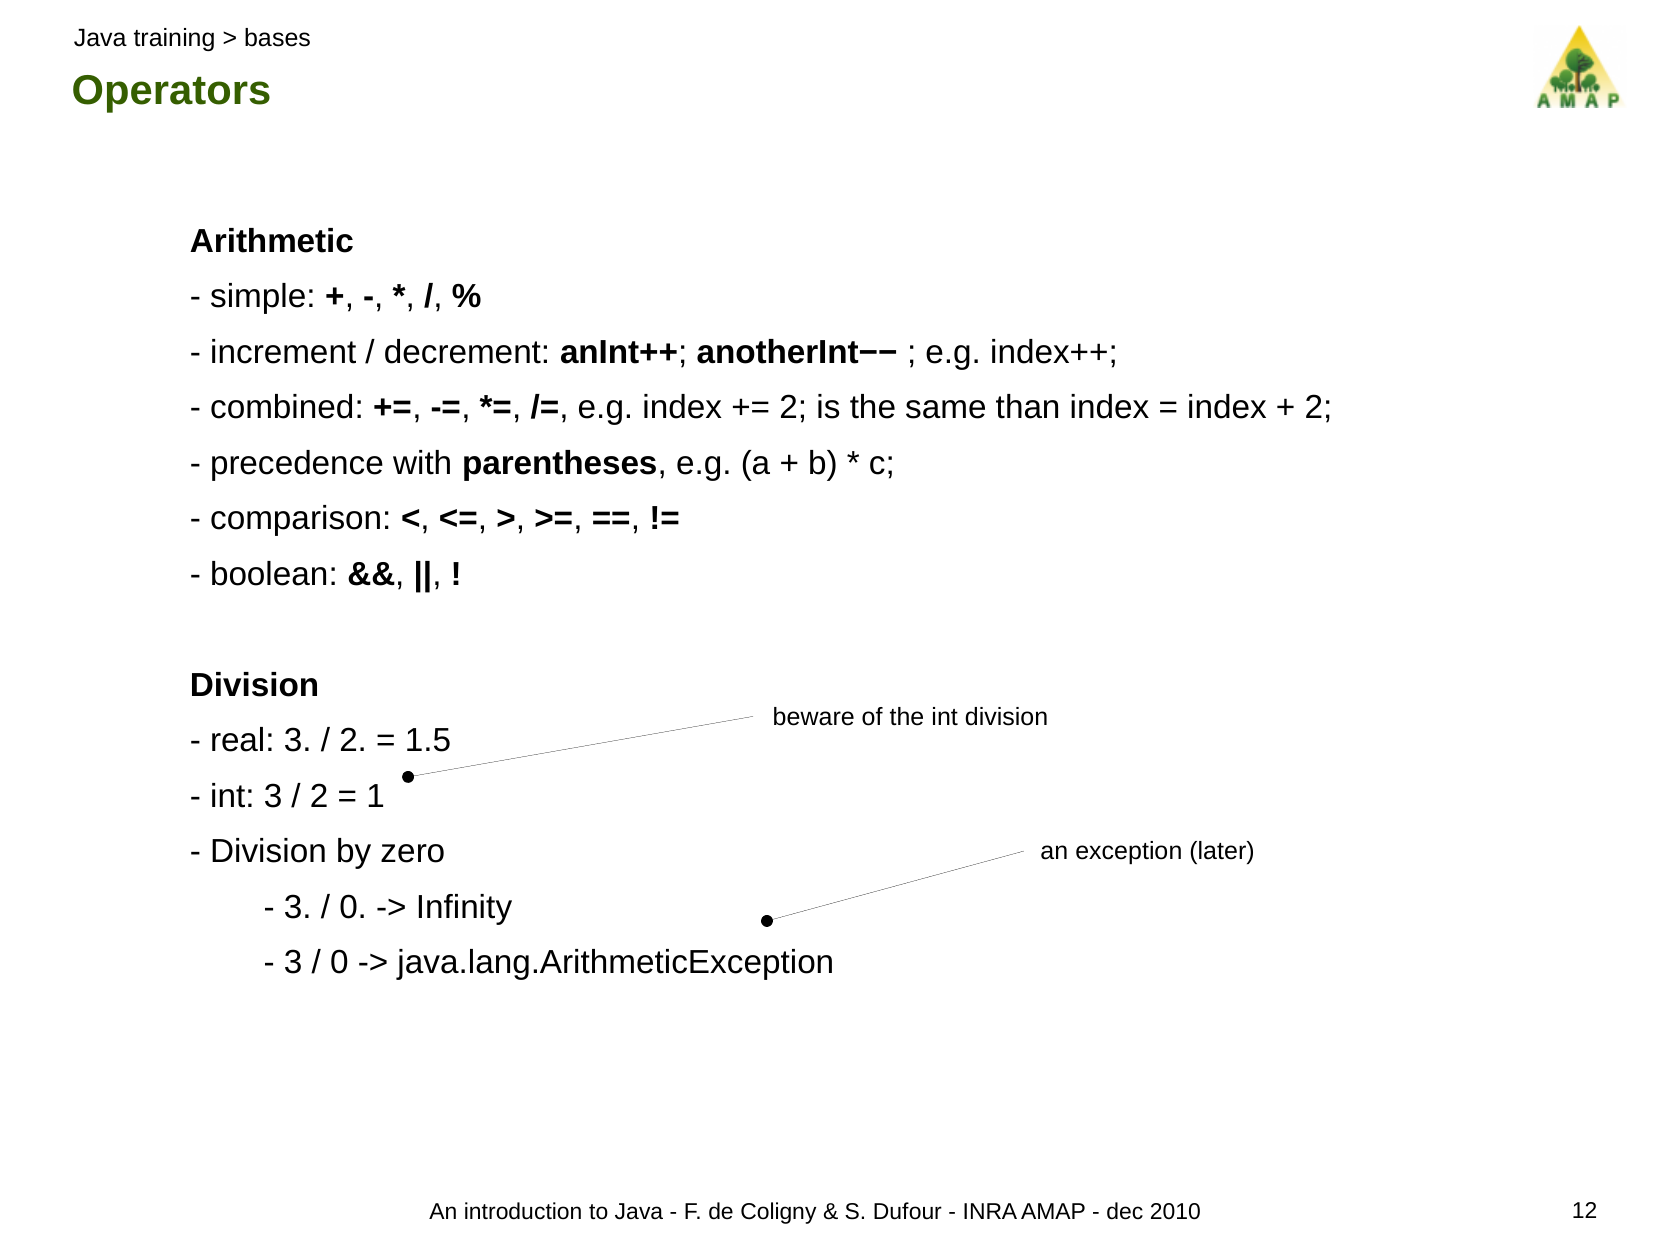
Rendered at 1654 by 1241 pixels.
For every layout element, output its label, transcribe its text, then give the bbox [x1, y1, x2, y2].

text_box Operators [56, 59, 1120, 121]
text_box an exception (later) [1025, 829, 1423, 873]
text_box Arithmetic - simple: +, -, *, /, % - increment / decrement: anInt++; anotherInt−− ; e.g. index++; - combined: +=, -=, *=, /=, e.g. index += 2; is the same than index = index + 2; - precedence with parentheses, e.g. (a + b) * c; - comparison: <, <=, >, >=, ==, != - boolean: &&, ||, ! Division - real: 3. / 2. = 1.5 - int: 3 / 2 = 1 - Division by zero - 3. / 0. -> Infinity - 3 / 0 -> java.lang.ArithmeticException [175, 196, 1628, 1026]
text_box Java training > bases [59, 16, 1004, 60]
text_box beware of the int division [757, 694, 1104, 738]
picture [1533, 25, 1627, 108]
